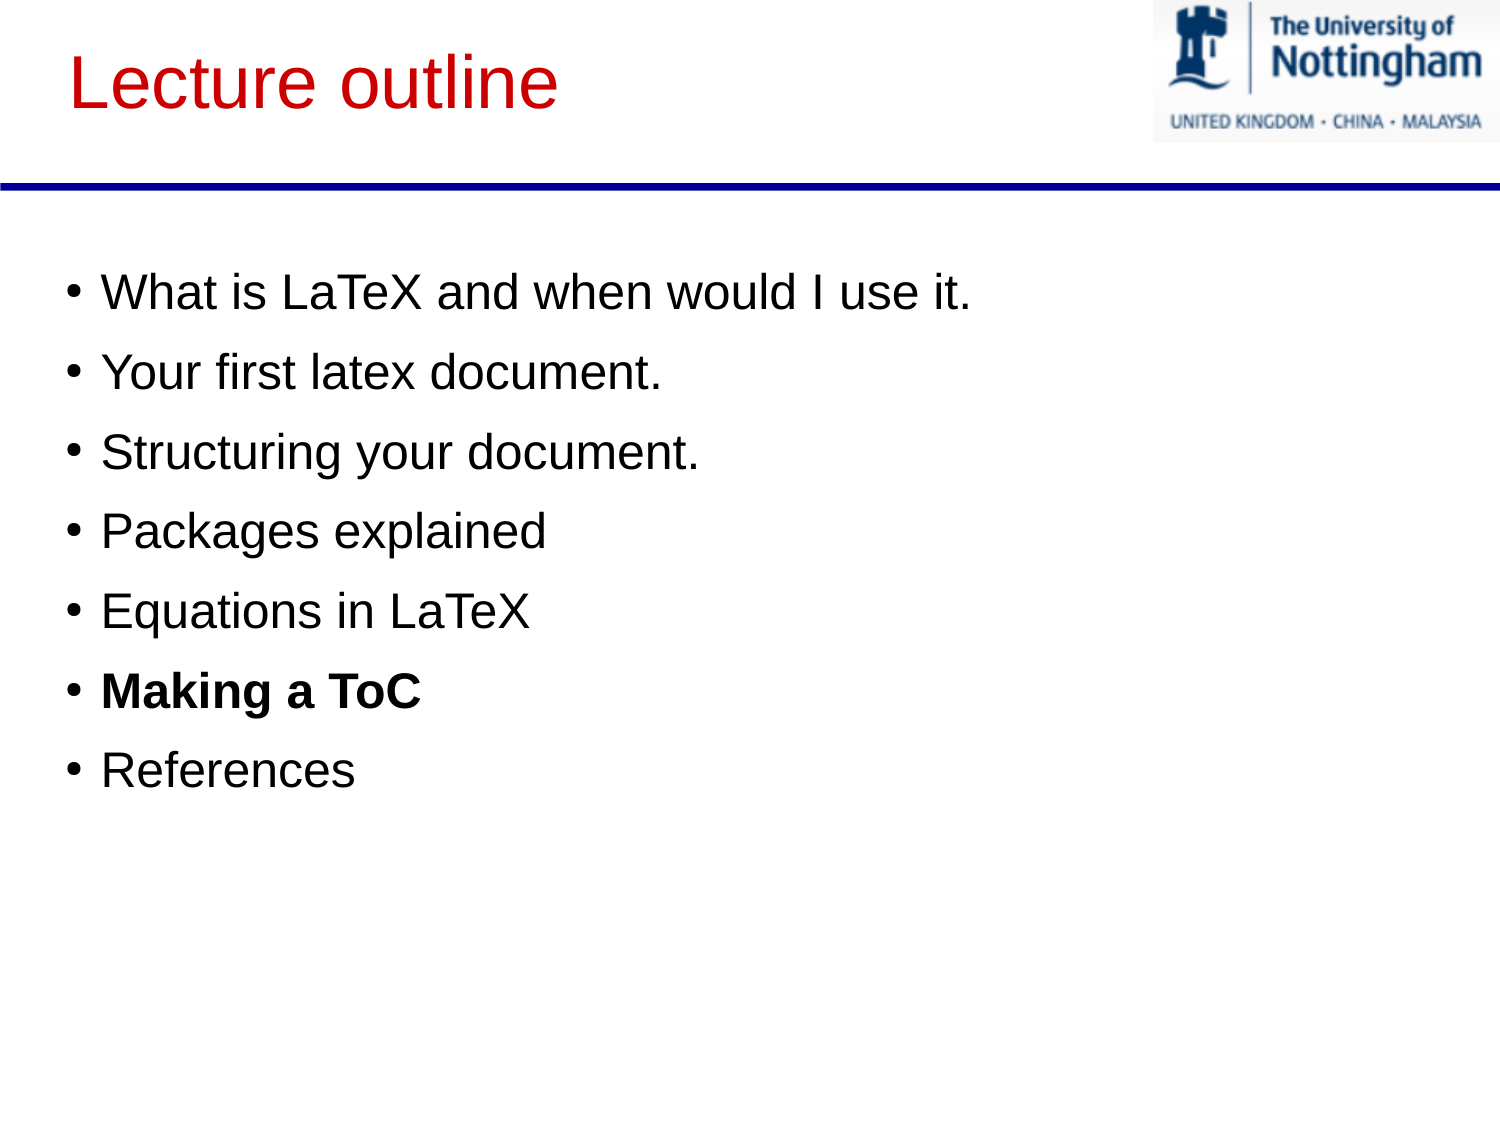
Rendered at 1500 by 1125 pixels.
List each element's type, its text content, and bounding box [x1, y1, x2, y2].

text_box Lecture outline [53, 33, 947, 133]
picture [1153, 0, 1500, 143]
text_box What is LaTeX and when would I use it. Your first latex document. Structuring your document. Packages explained Equations in LaTeX Making a ToC References [50, 257, 1313, 806]
